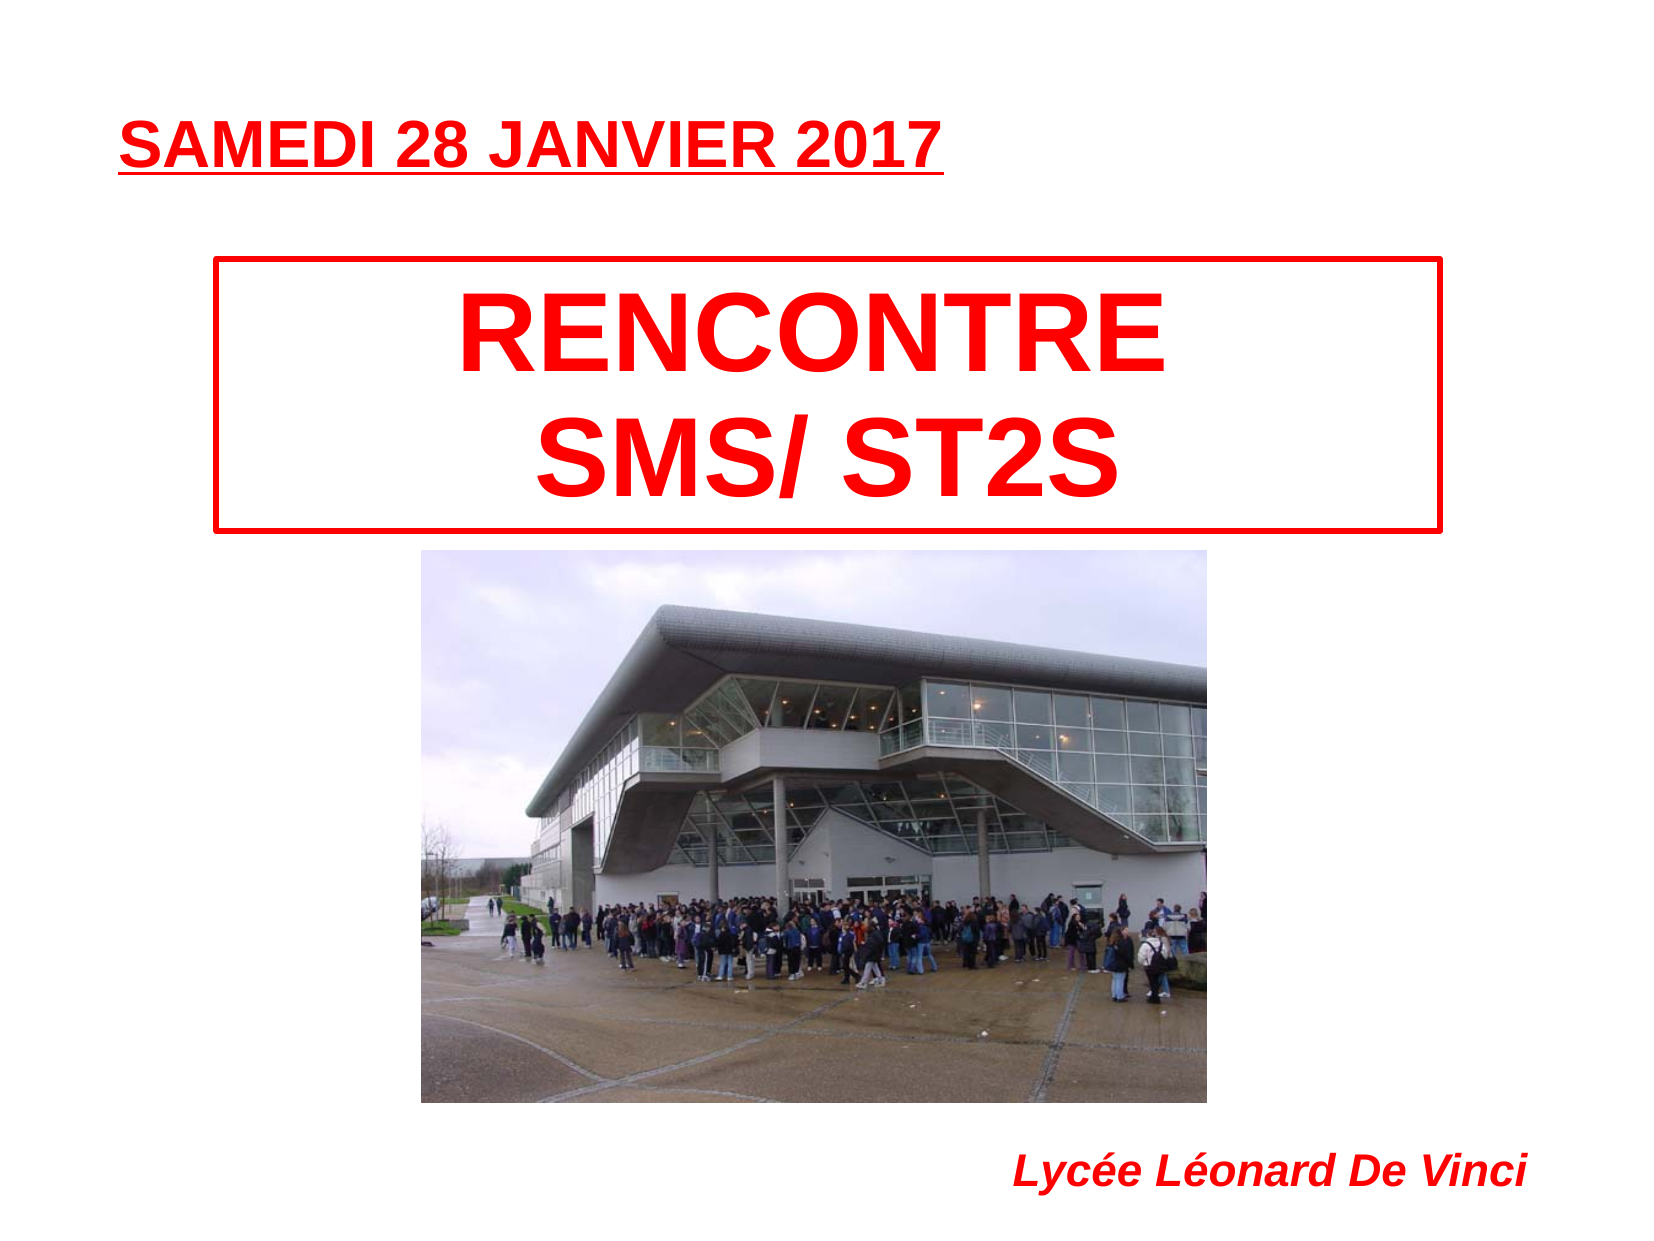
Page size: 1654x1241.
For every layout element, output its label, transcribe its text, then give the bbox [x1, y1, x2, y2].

text_box SAMEDI 28 JANVIER 2017 [103, 99, 1329, 260]
text_box Lycée Léonard De Vinci [997, 1137, 1610, 1204]
picture [421, 550, 1207, 1103]
text_box RENCONTRE SMS/ ST2S [216, 259, 1441, 531]
